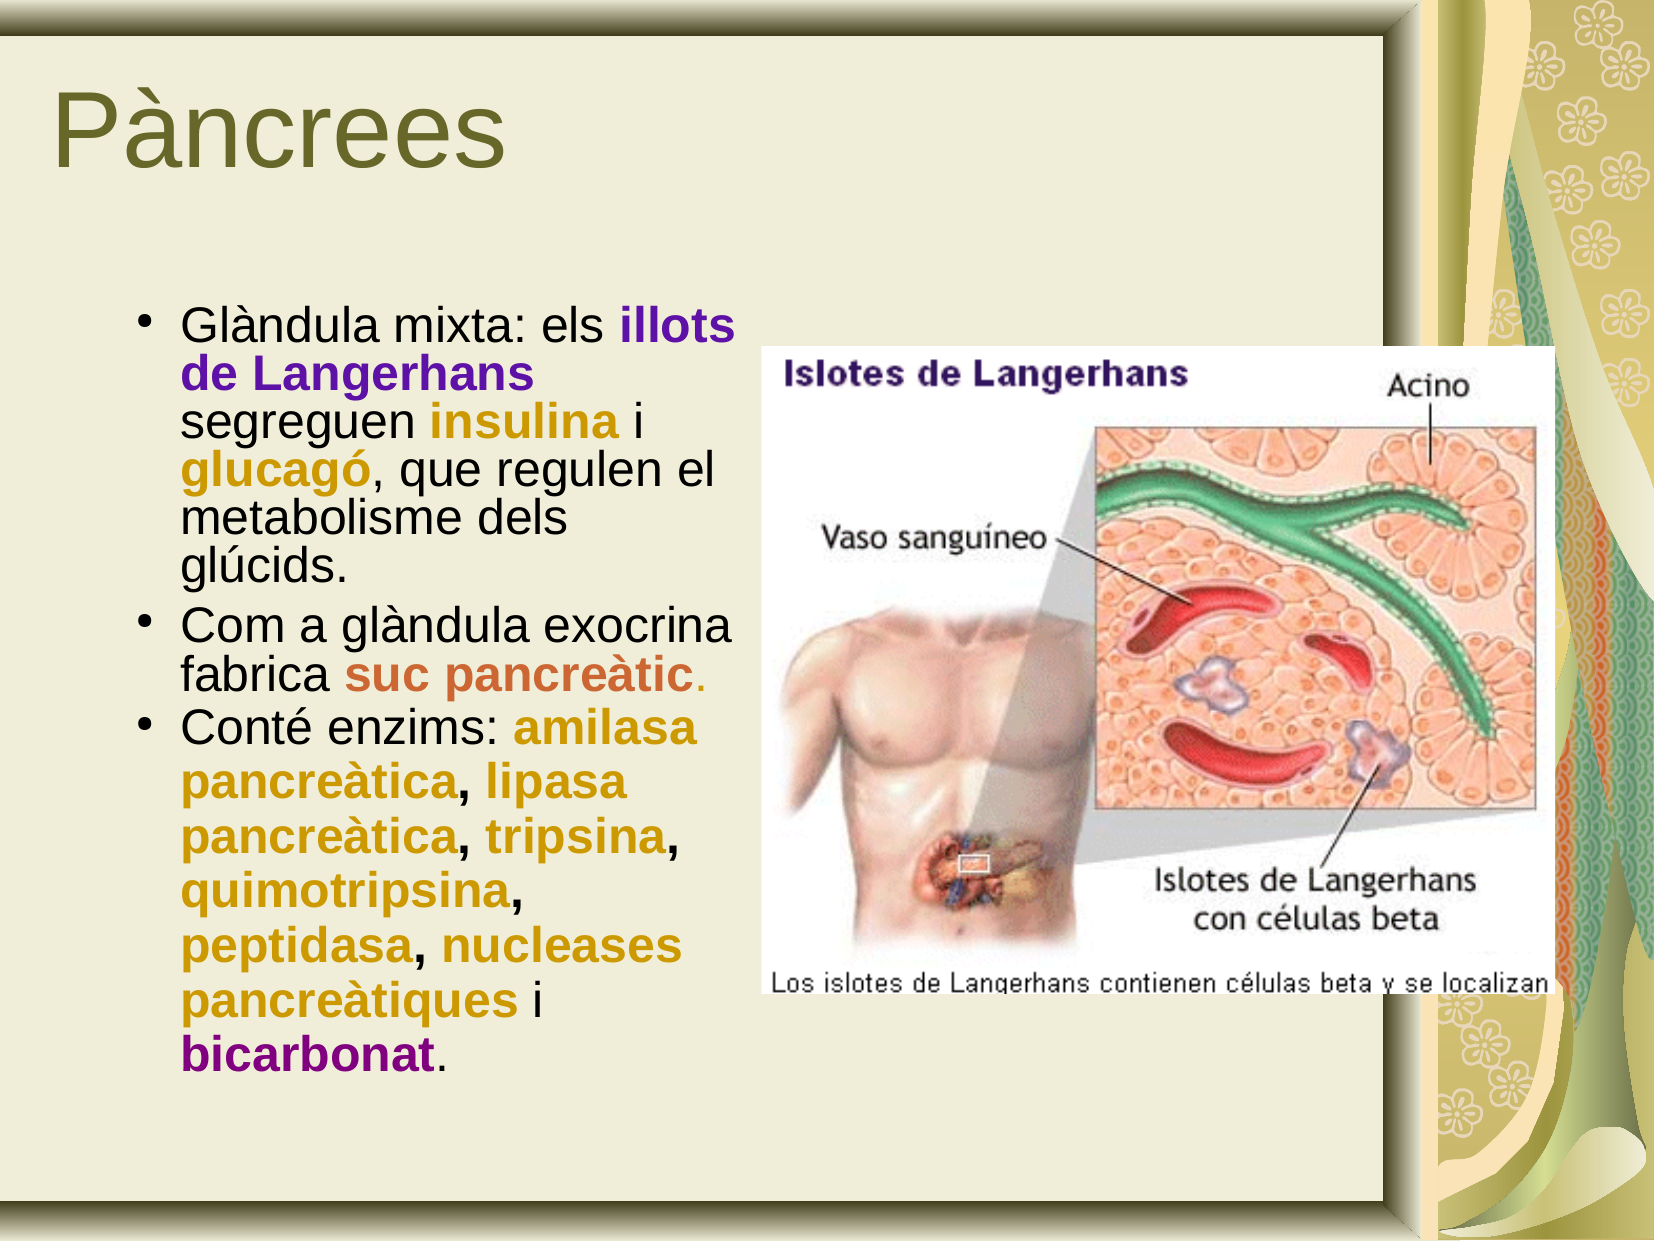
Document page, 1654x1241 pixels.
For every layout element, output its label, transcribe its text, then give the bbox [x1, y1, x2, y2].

text_box Glàndula mixta: els illots de Langerhans segreguen insulina i glucagó, que regulen el metabolisme dels glúcids. Com a glàndula exocrina fabrica suc pancreàtic. Conté enzims: amilasa pancreàtica, lipasa pancreàtica, tripsina, quimotripsina, peptidasa, nucleases pancreàtiques i bicarbonat. [91, 224, 756, 1024]
picture [761, 156, 1654, 1032]
text_box Pàncrees [35, 41, 1485, 207]
